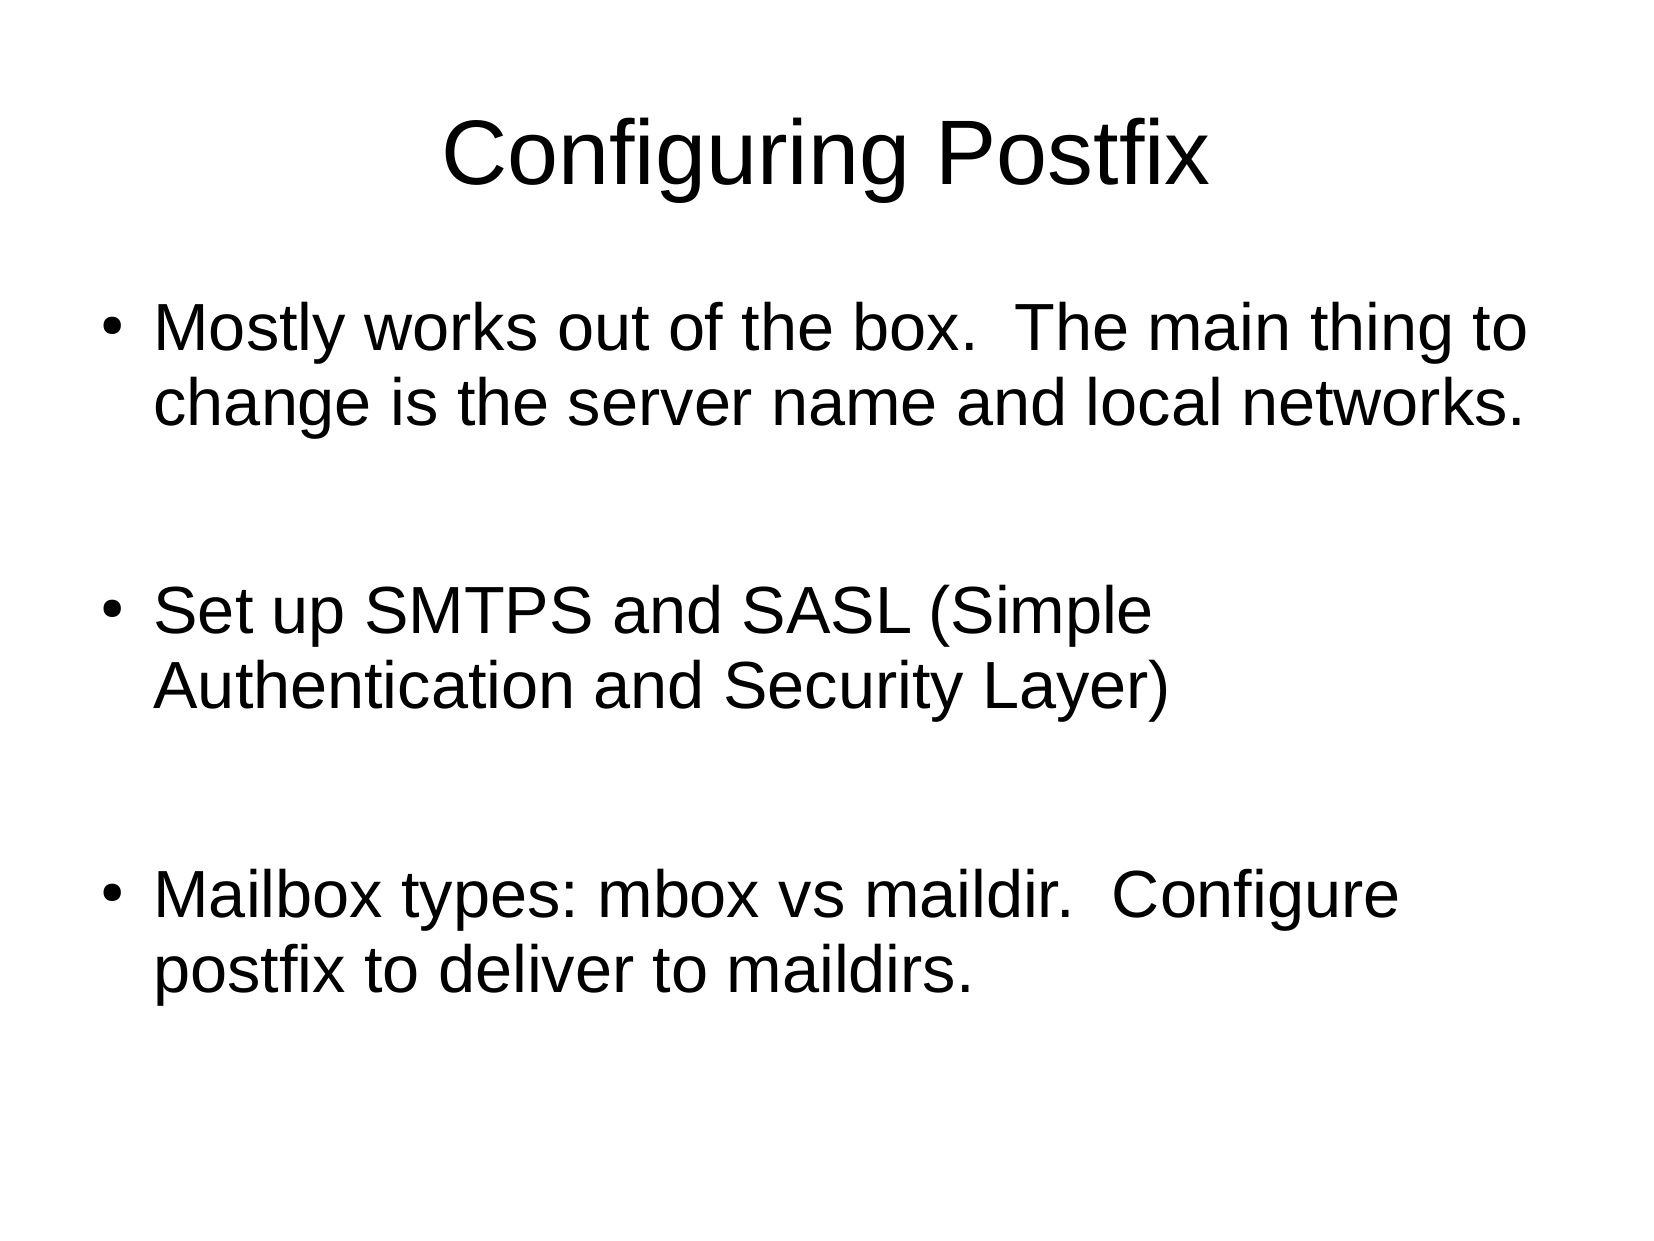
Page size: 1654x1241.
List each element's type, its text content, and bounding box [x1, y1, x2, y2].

list Mostly works out of the box. The main thing to change is the server name and local networks. Set up SMTPS and SASL (Simple Authentication and Security Layer) Mailbox types: mbox vs maildir. Configure postfix to deliver to maildirs. [82, 290, 1571, 1010]
title Configuring Postfix [82, 49, 1571, 257]
